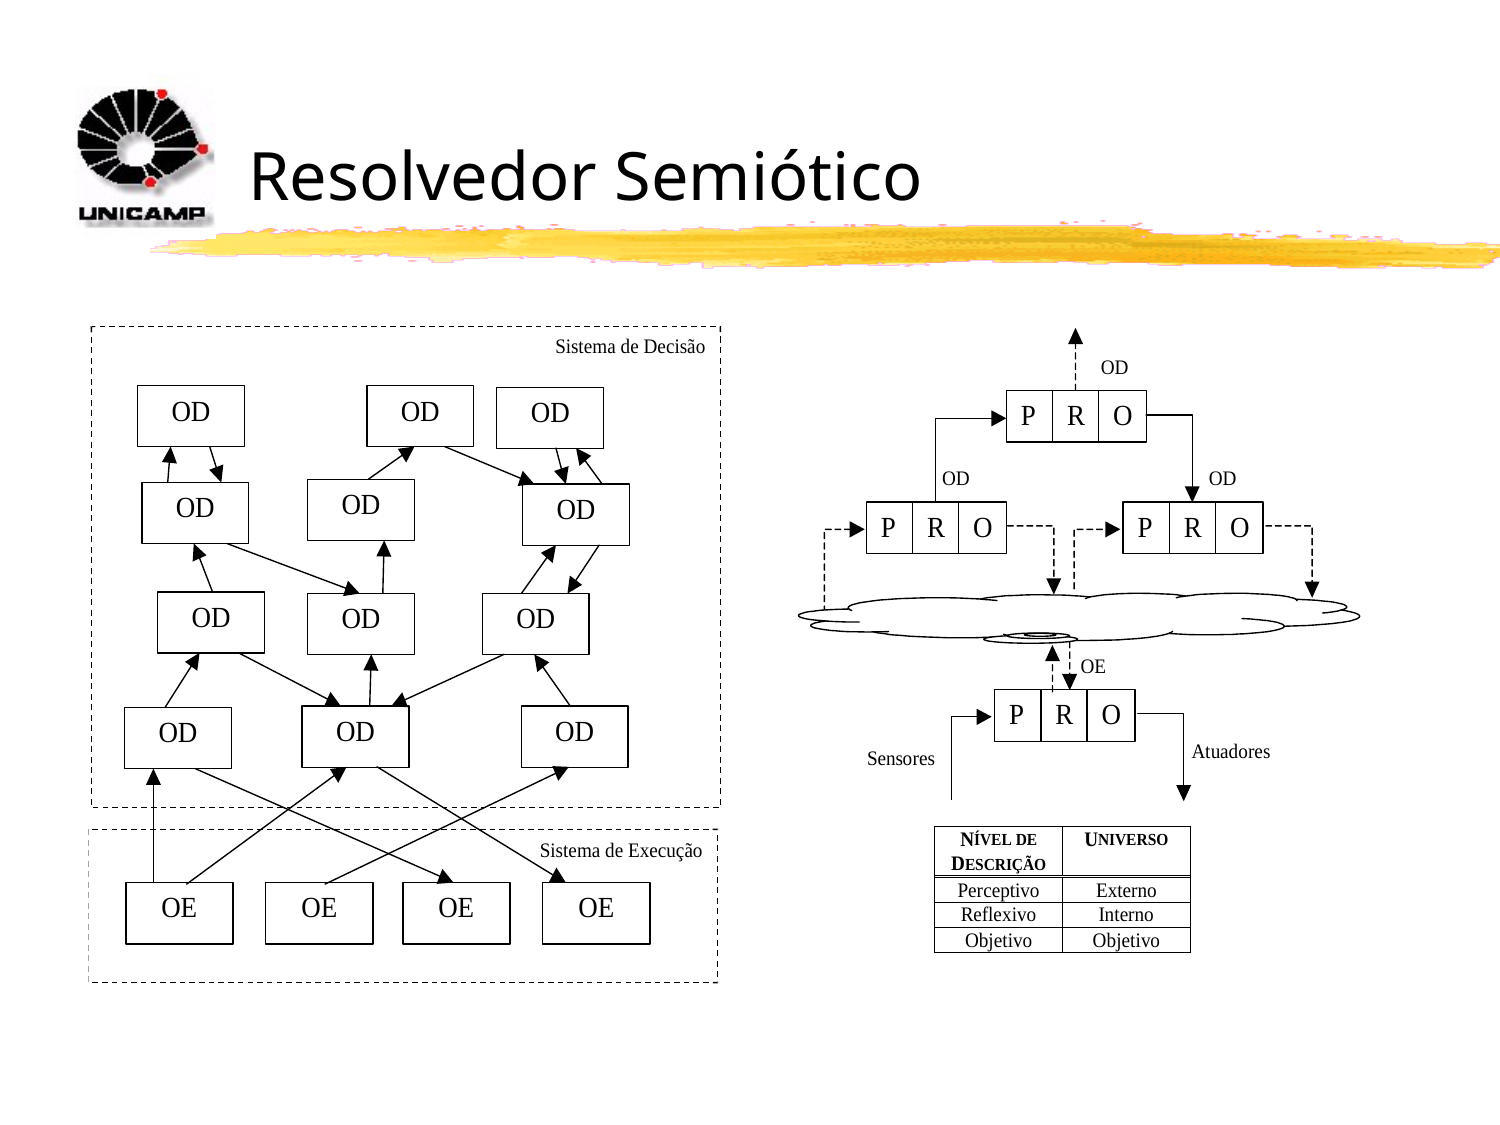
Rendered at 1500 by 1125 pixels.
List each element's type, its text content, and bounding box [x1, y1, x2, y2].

picture [75, 74, 1500, 279]
title Resolvedor Semiótico [233, 37, 1434, 225]
chart [797, 326, 1365, 988]
chart [88, 326, 722, 985]
